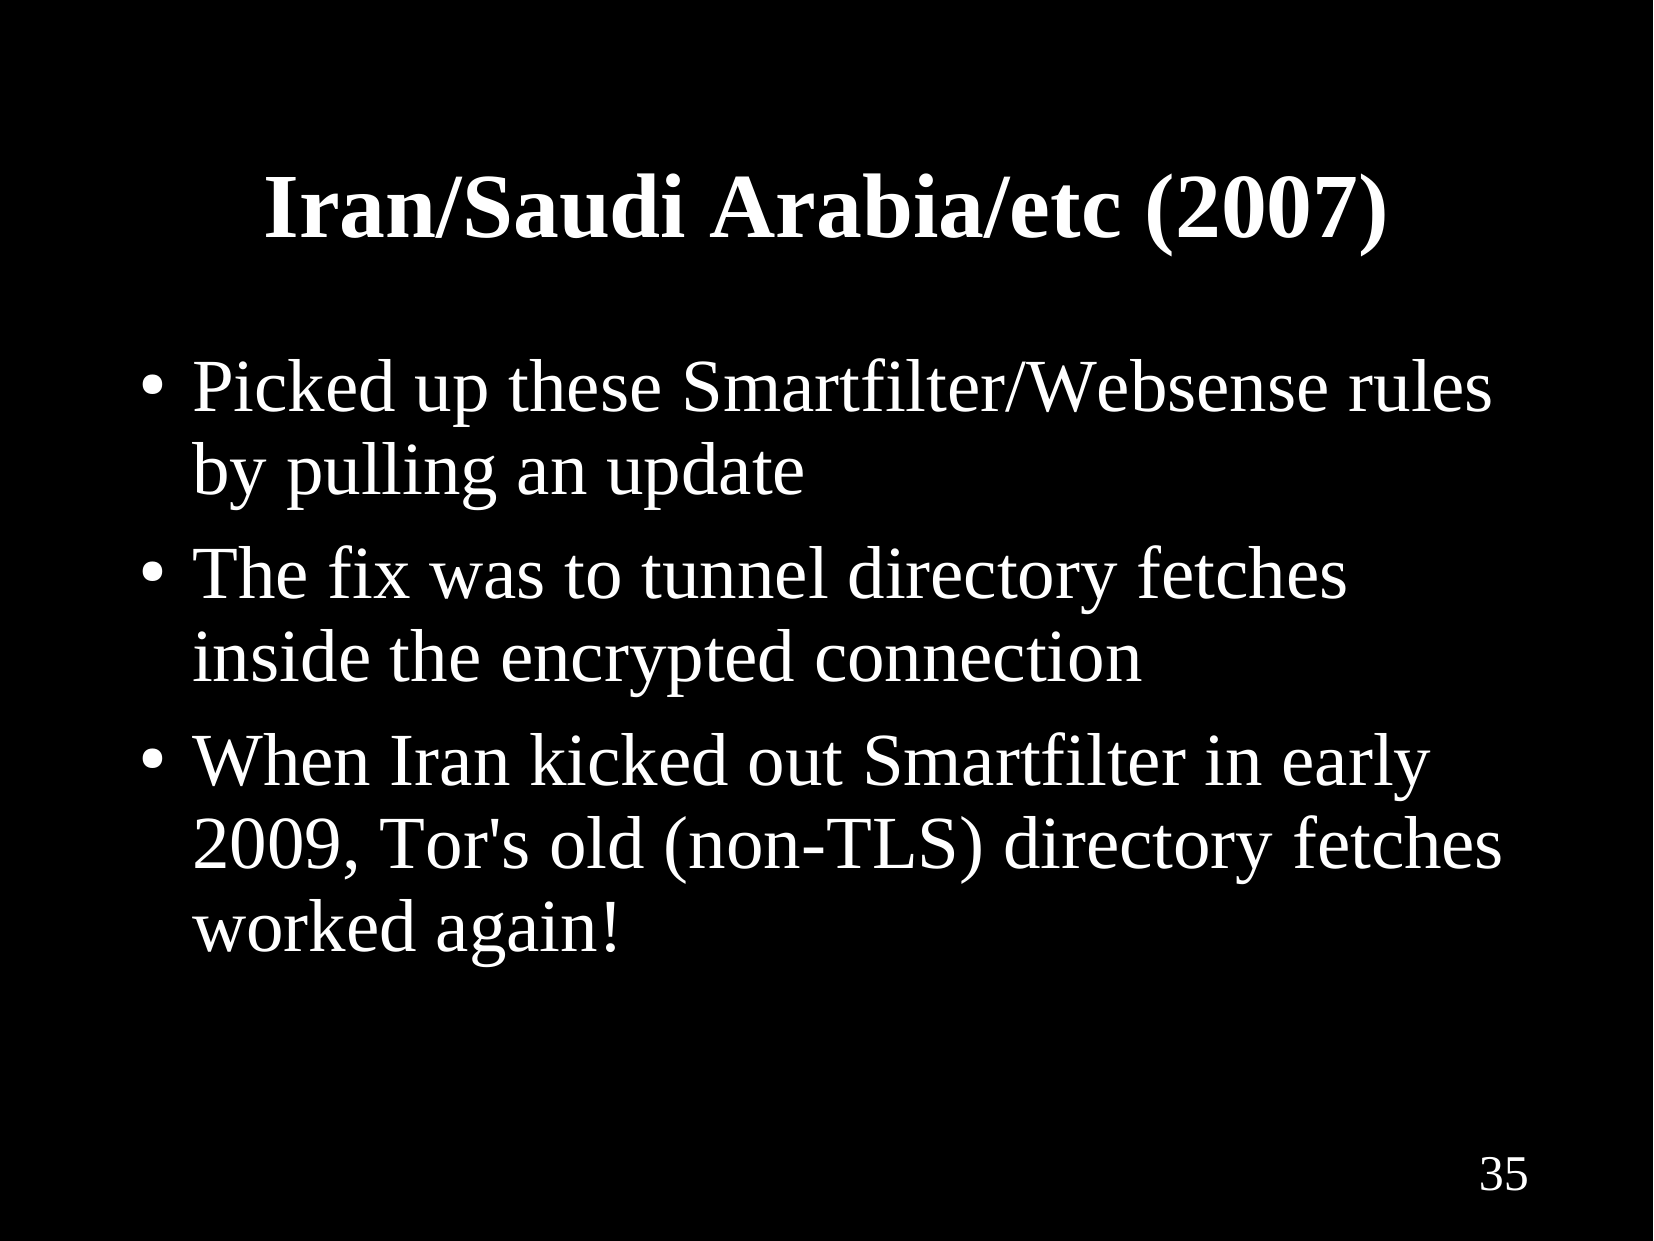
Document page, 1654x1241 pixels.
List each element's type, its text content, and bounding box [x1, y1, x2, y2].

title Iran/Saudi Arabia/etc (2007) [121, 102, 1534, 311]
list Picked up these Smartfilter/Websense rules by pulling an update The fix was to tunnel directory fetches inside the encrypted connection When Iran kicked out Smartfilter in early 2009, Tor's old (non-TLS) directory fetches worked again! [121, 344, 1534, 1127]
